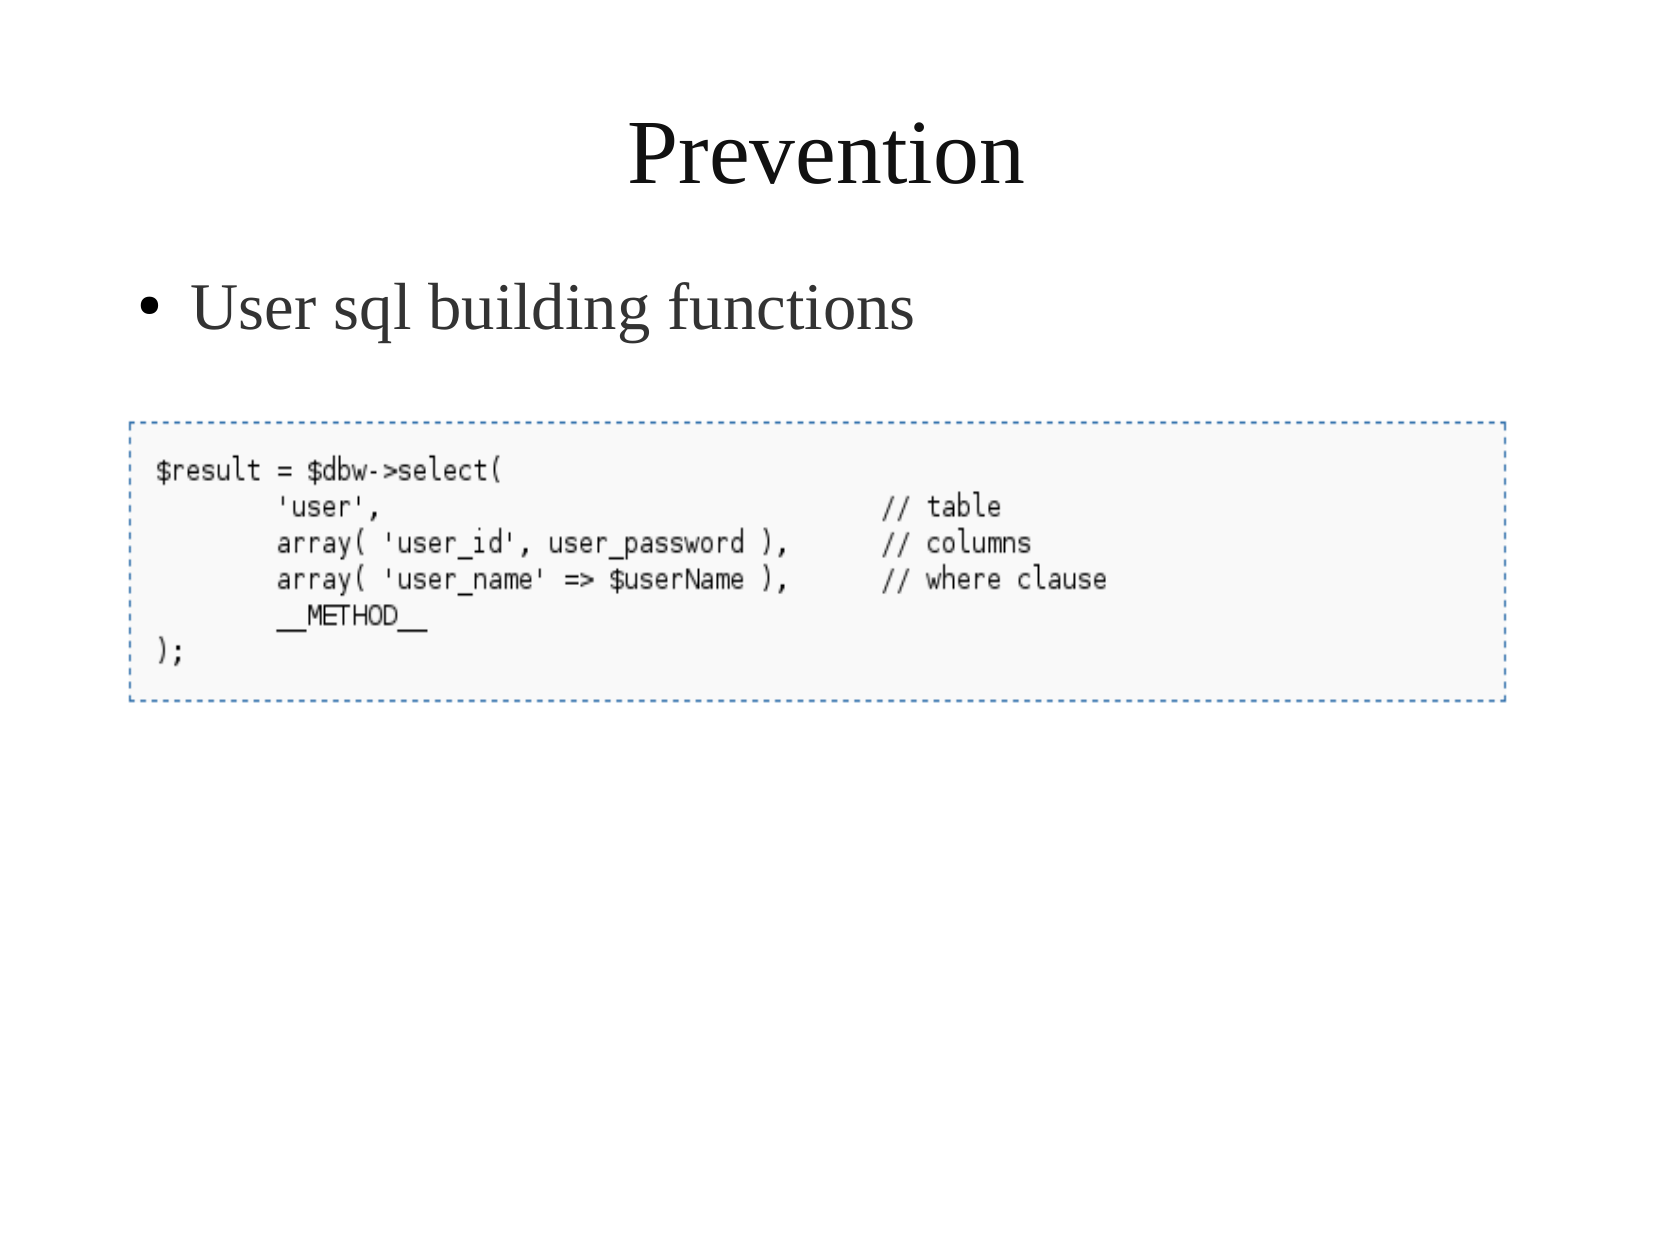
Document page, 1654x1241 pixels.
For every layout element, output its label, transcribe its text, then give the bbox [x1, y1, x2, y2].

list User sql building functions [120, 270, 1539, 721]
title Prevention [82, 49, 1571, 257]
